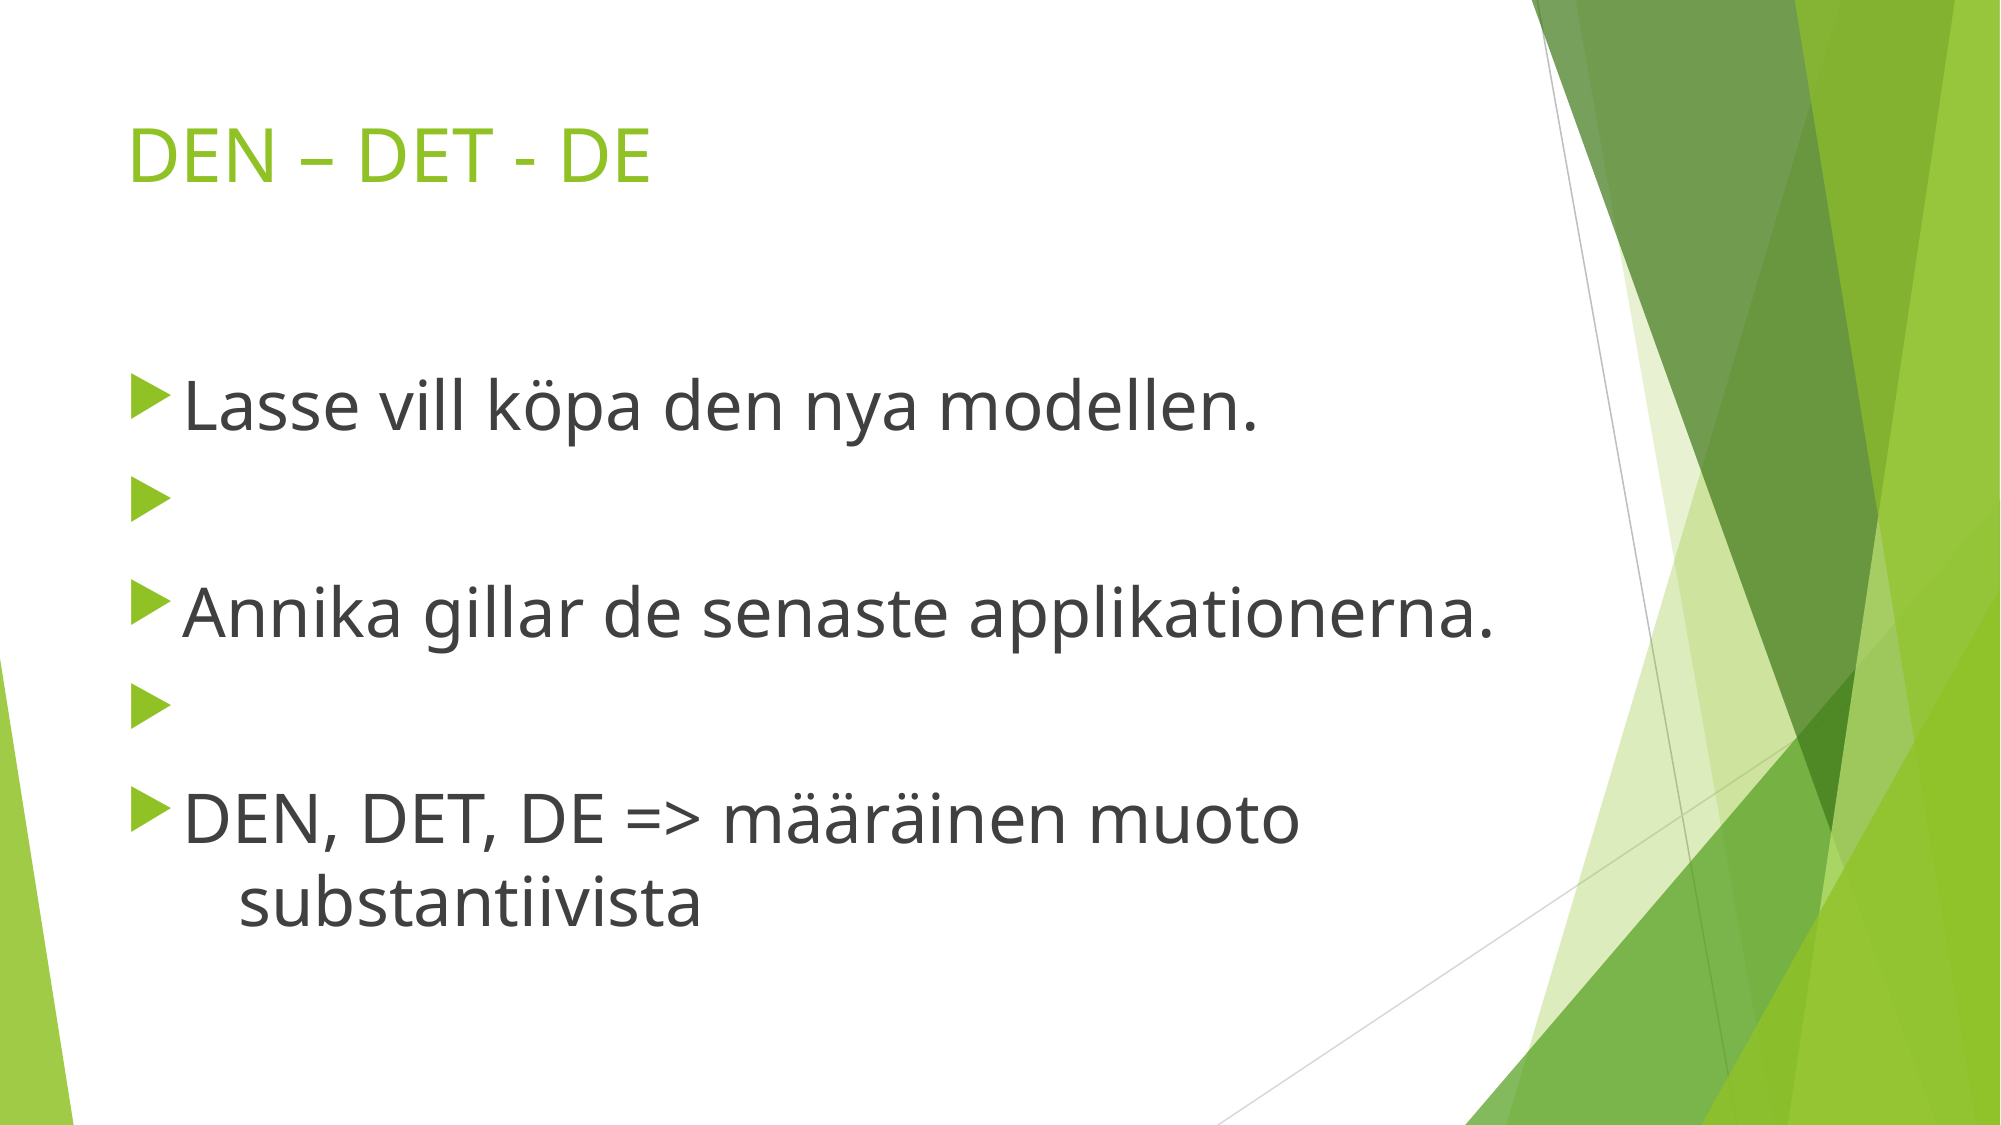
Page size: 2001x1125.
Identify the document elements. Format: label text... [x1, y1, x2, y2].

list Lasse vill köpa den nya modellen. Annika gillar de senaste applikationerna. DEN, DET, DE => määräinen muoto substantiivista [111, 354, 1522, 992]
title DEN – DET - DE [111, 99, 1522, 317]
